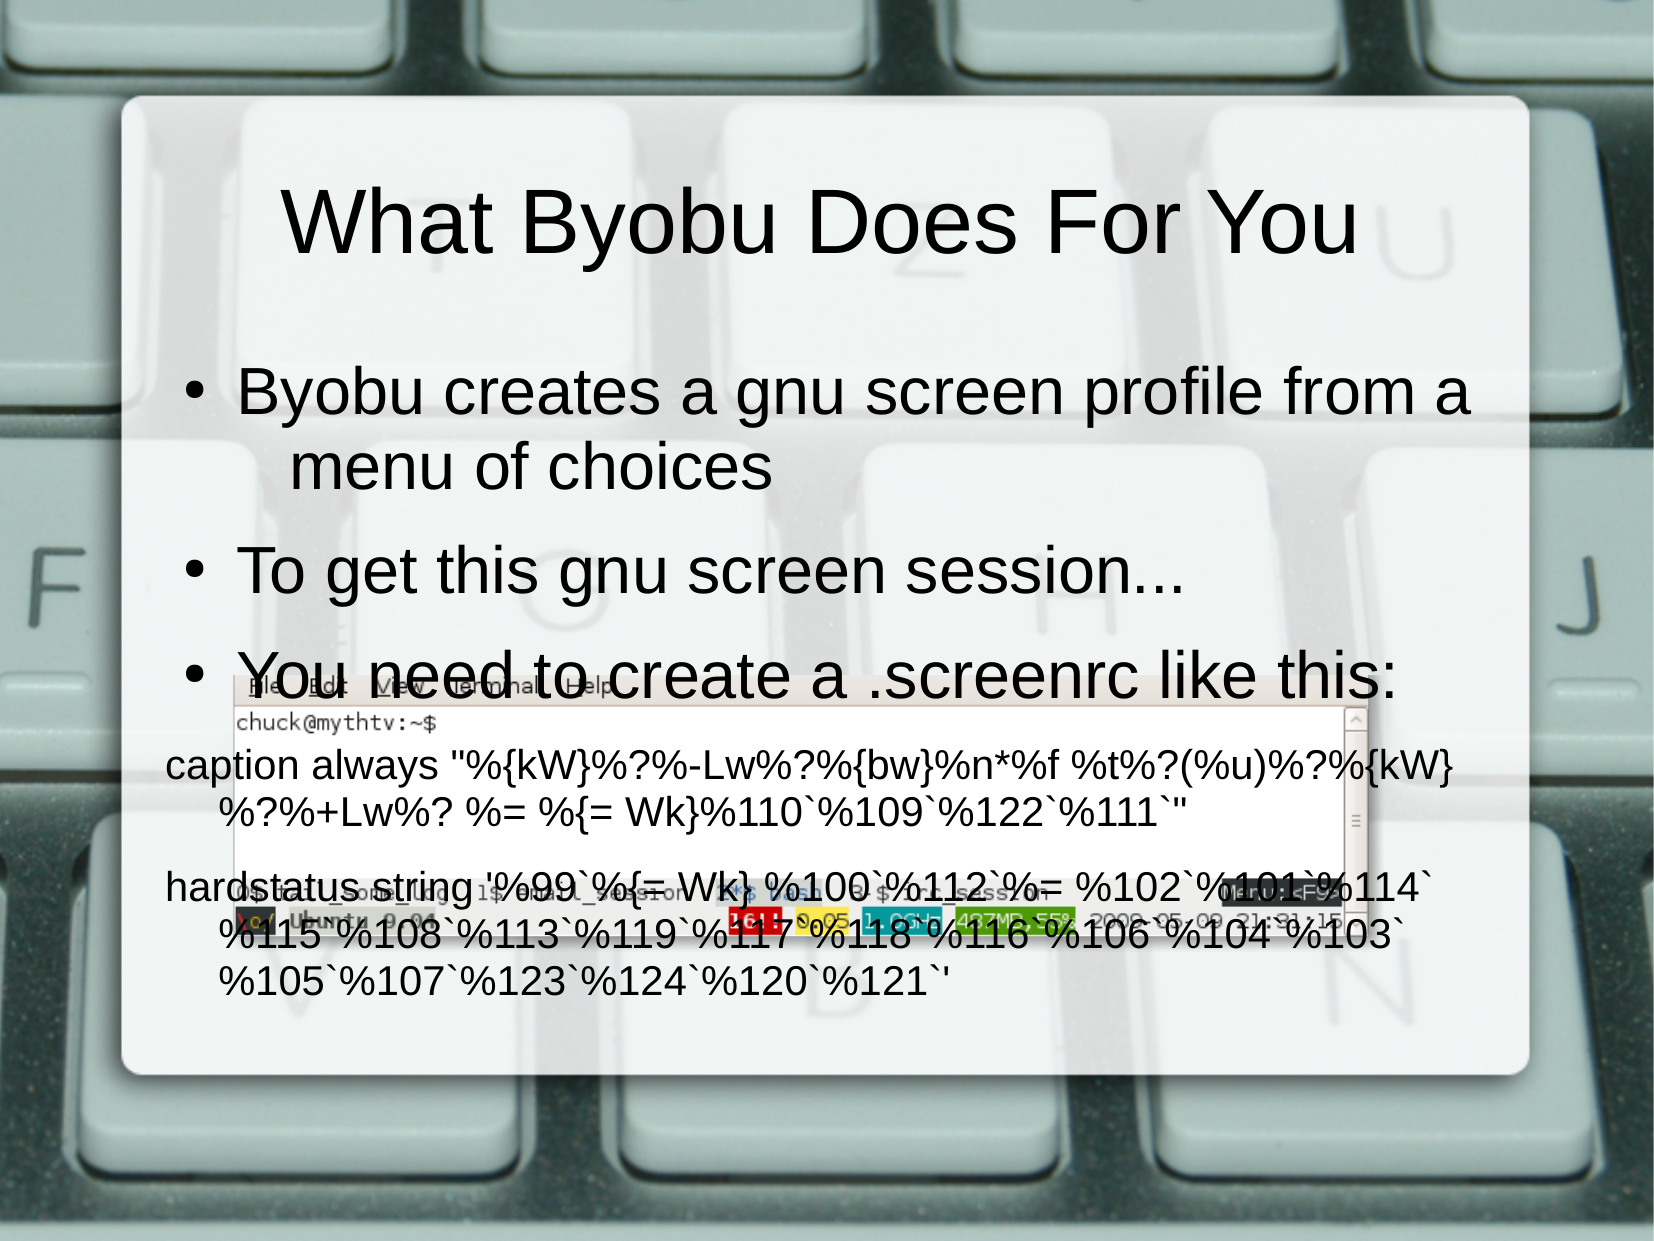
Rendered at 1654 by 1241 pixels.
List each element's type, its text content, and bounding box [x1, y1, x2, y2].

picture [0, 0, 1654, 1241]
chart [150, 675, 1509, 1066]
list Byobu creates a gnu screen profile from a menu of choices To get this gnu screen session... You need to create a .screenrc like this: caption always "%{kW}%?%-Lw%?%{bw}%n*%f %t%?(%u)%?%{kW}%?%+Lw%? %= %{= Wk}%110`%109`%122`%111`" hardstatus string '%99`%{= Wk} %100`%112`%= %102`%101`%114`%115`%108`%113`%119`%117`%118`%116`%106`%104`%103`%105`%107`%123`%124`%120`%121`' [147, 354, 1506, 1051]
title What Byobu Does For You [135, 117, 1506, 325]
